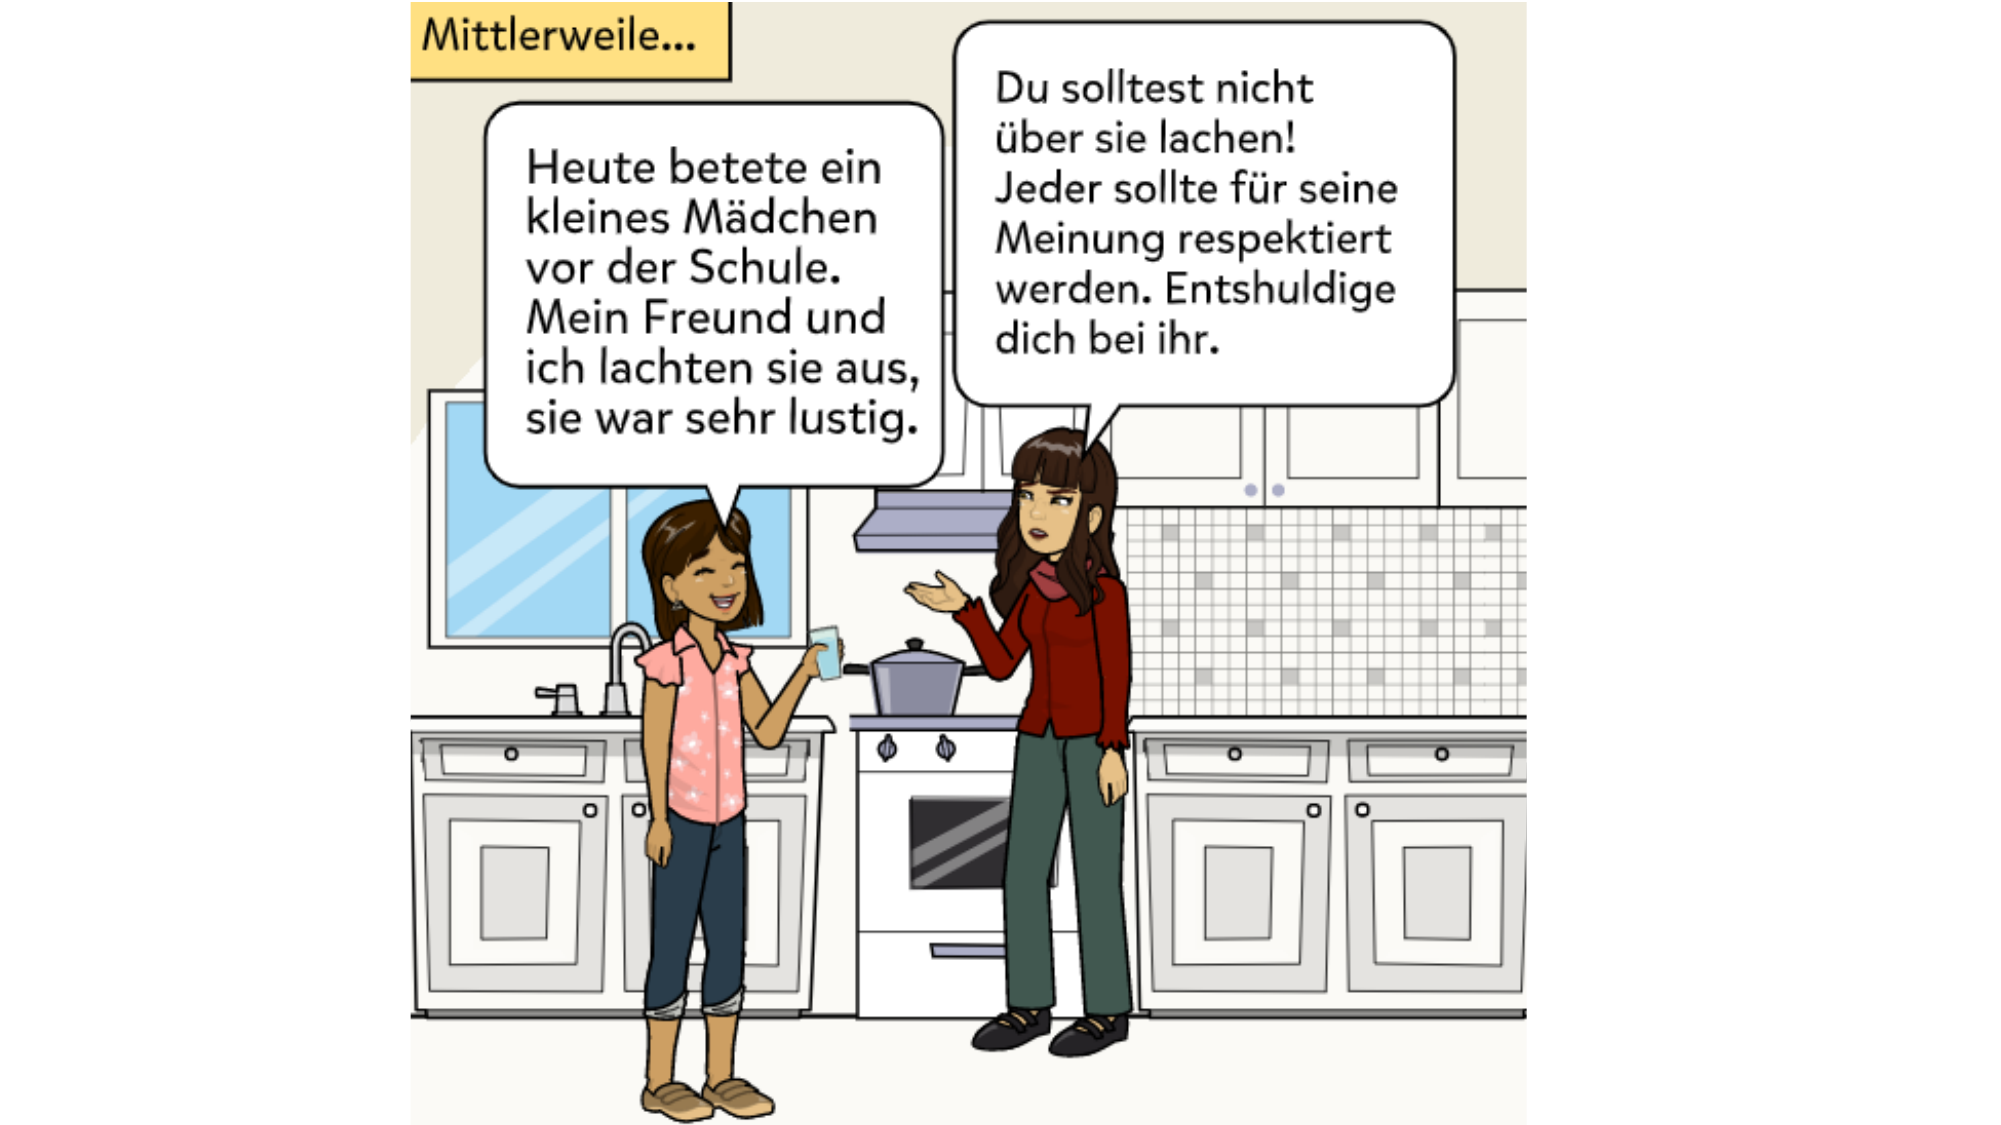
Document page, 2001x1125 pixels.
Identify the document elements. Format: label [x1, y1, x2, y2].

picture [410, 2, 1527, 1125]
